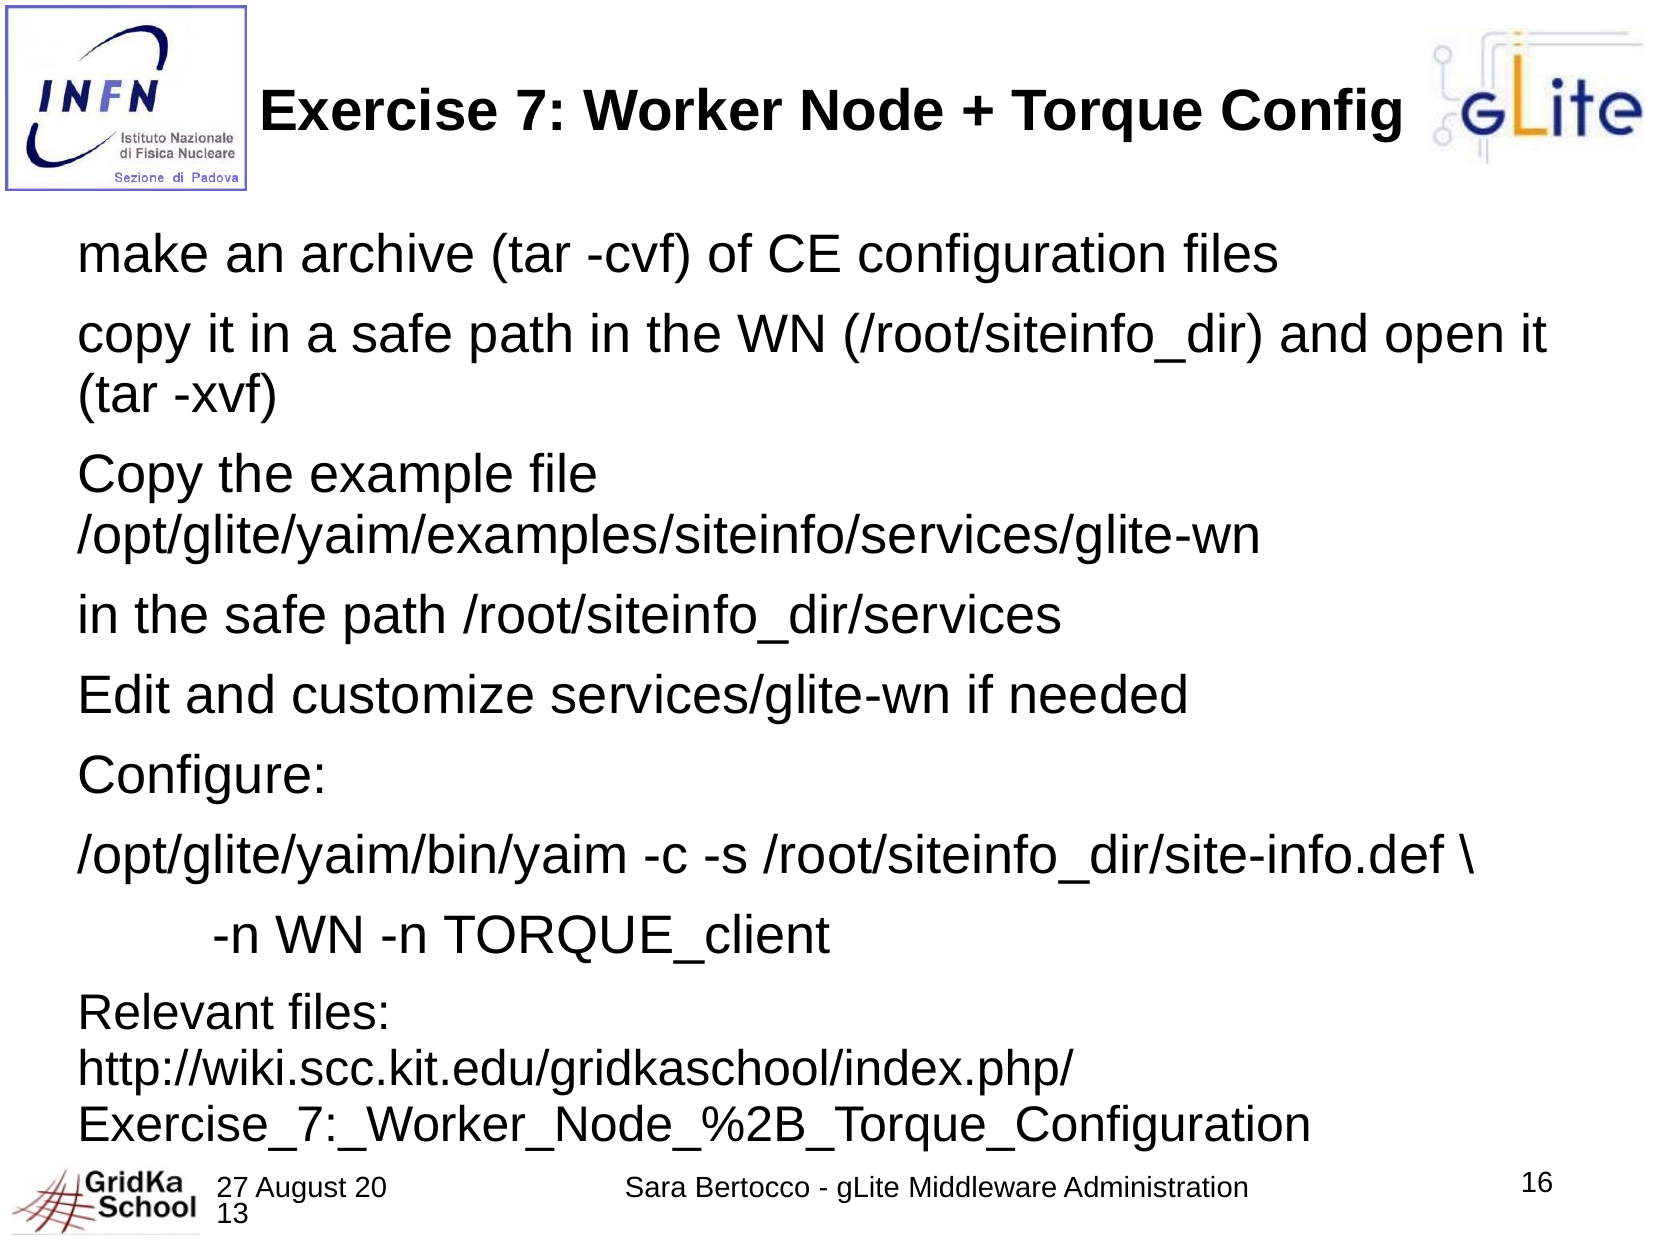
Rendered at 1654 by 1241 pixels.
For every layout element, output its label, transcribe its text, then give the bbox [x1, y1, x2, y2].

title Exercise 7: Worker Node + Torque Config [0, 25, 1645, 195]
picture [1430, 28, 1645, 165]
picture [5, 5, 247, 191]
picture [12, 1166, 200, 1235]
text_box make an archive (tar -cvf) of CE configuration files copy it in a safe path in the WN (/root/siteinfo_dir) and open it (tar -xvf) Copy the example file /opt/glite/yaim/examples/siteinfo/services/glite-wn in the safe path /root/siteinfo_dir/services Edit and customize services/glite-wn if needed Configure: /opt/glite/yaim/bin/yaim -c -s /root/siteinfo_dir/site-info.def \ -n WN -n TORQUE_client Relevant files: http://wiki.scc.kit.edu/gridkaschool/index.php/Exercise_7:_Worker_Node_%2B_Torque_Configuration [62, 215, 1617, 1160]
